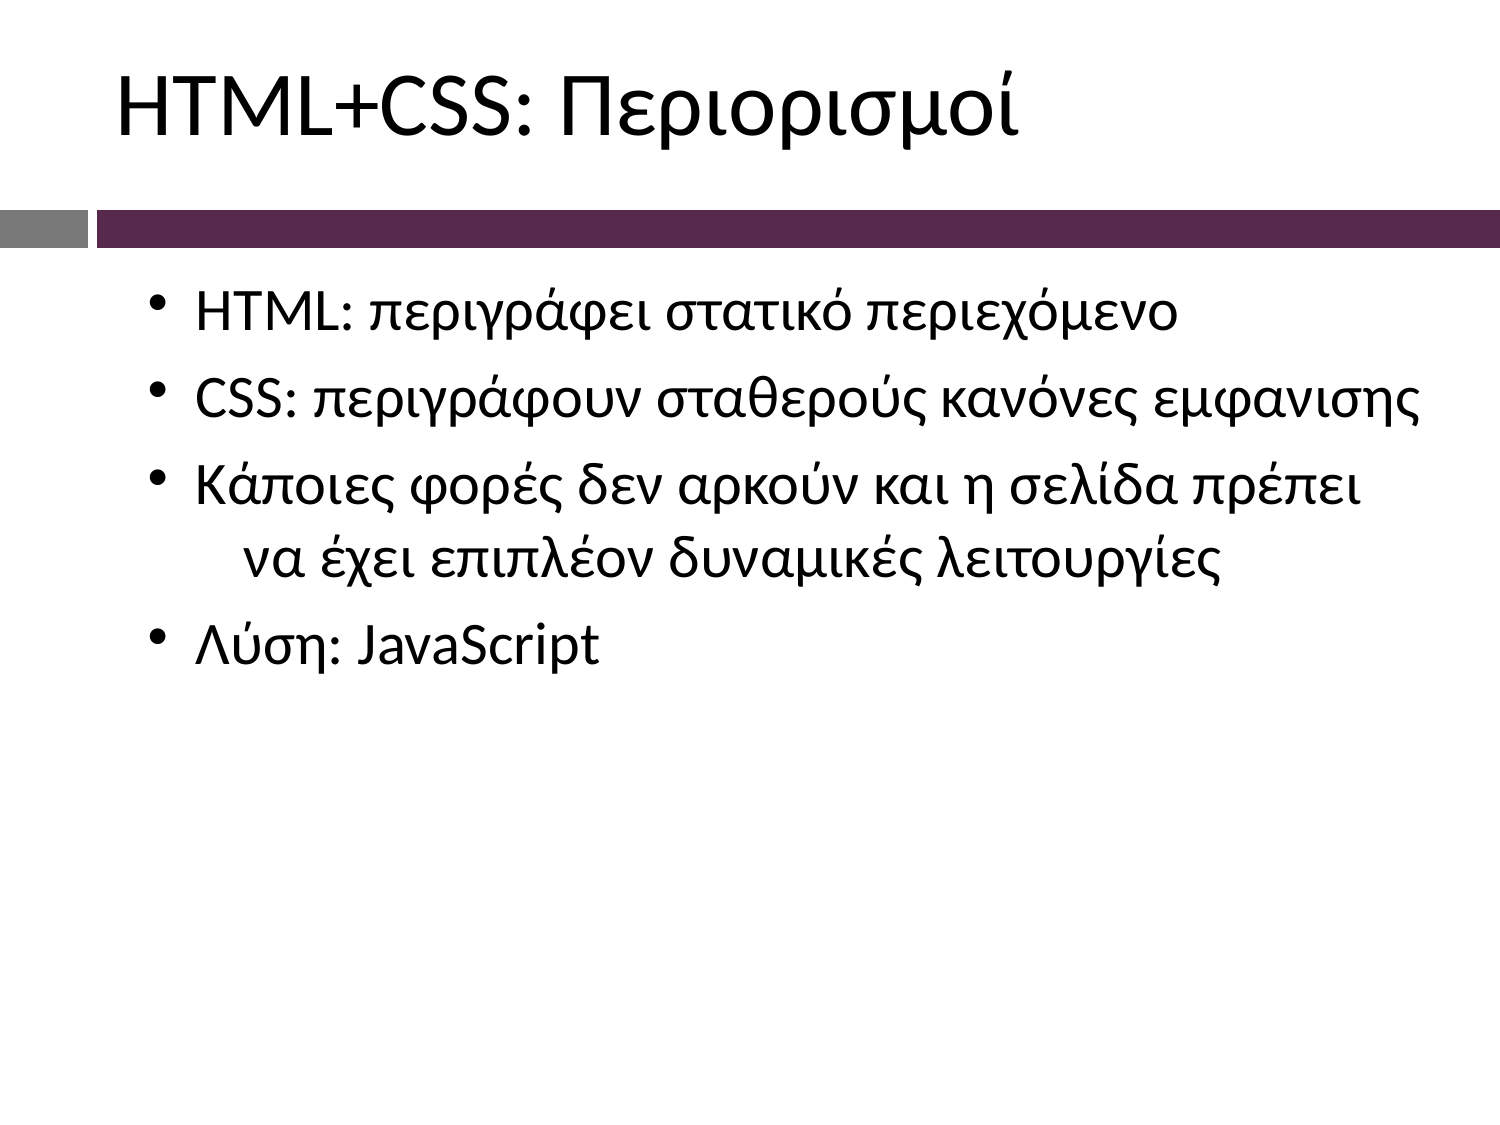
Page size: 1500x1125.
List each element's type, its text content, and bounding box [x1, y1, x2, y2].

title HTML+CSS: Περιορισμοί [100, 19, 1438, 182]
list HTML: περιγράφει στατικό περιεχόμενο CSS: περιγράφουν σταθερούς κανόνες εμφανισης Κάποιες φορές δεν αρκούν και η σελίδα πρέπει να έχει επιπλέον δυναμικές λειτουργίες Λύση: JavaScript [100, 262, 1438, 1000]
